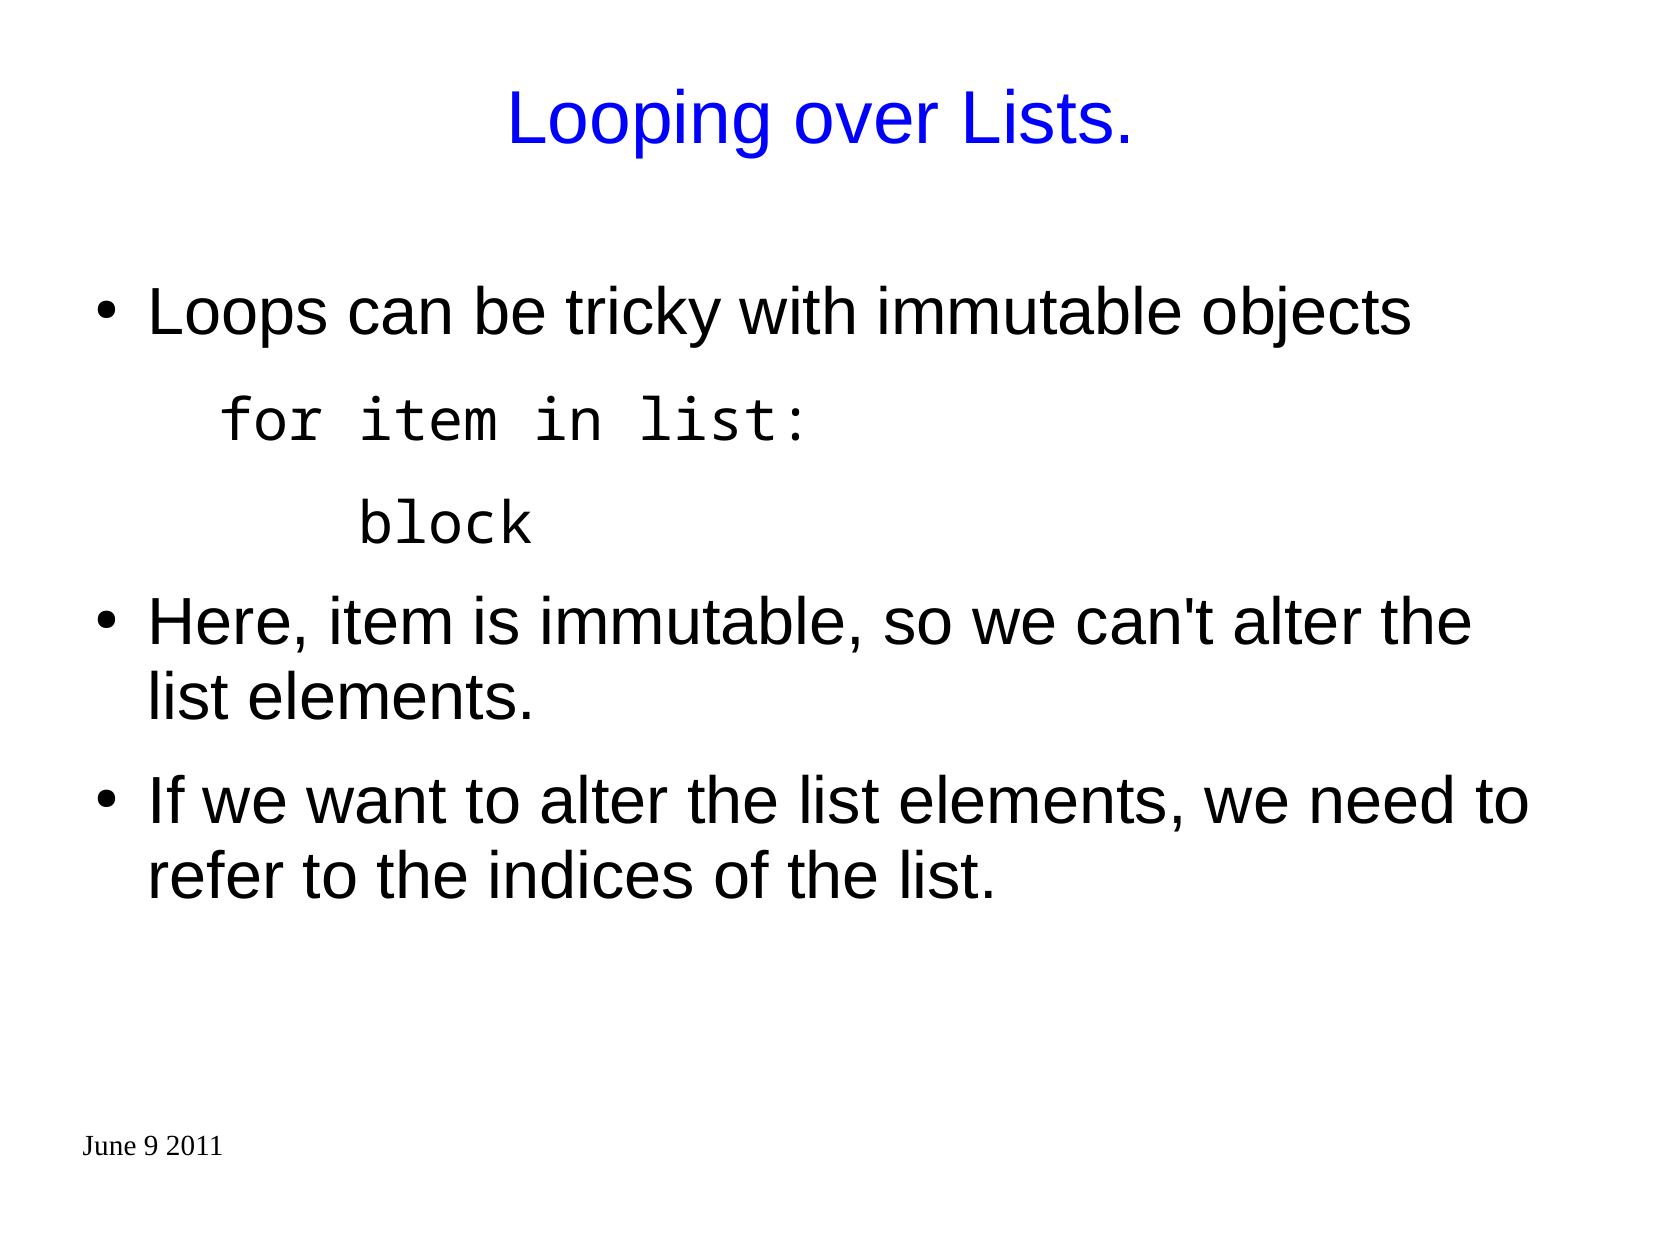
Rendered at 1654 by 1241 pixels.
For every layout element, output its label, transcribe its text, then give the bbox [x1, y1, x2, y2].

title Looping over Lists. [76, 58, 1565, 178]
list Loops can be tricky with immutable objects for item in list: block Here, item is immutable, so we can't alter the list elements. If we want to alter the list elements, we need to refer to the indices of the list. [76, 274, 1565, 1093]
